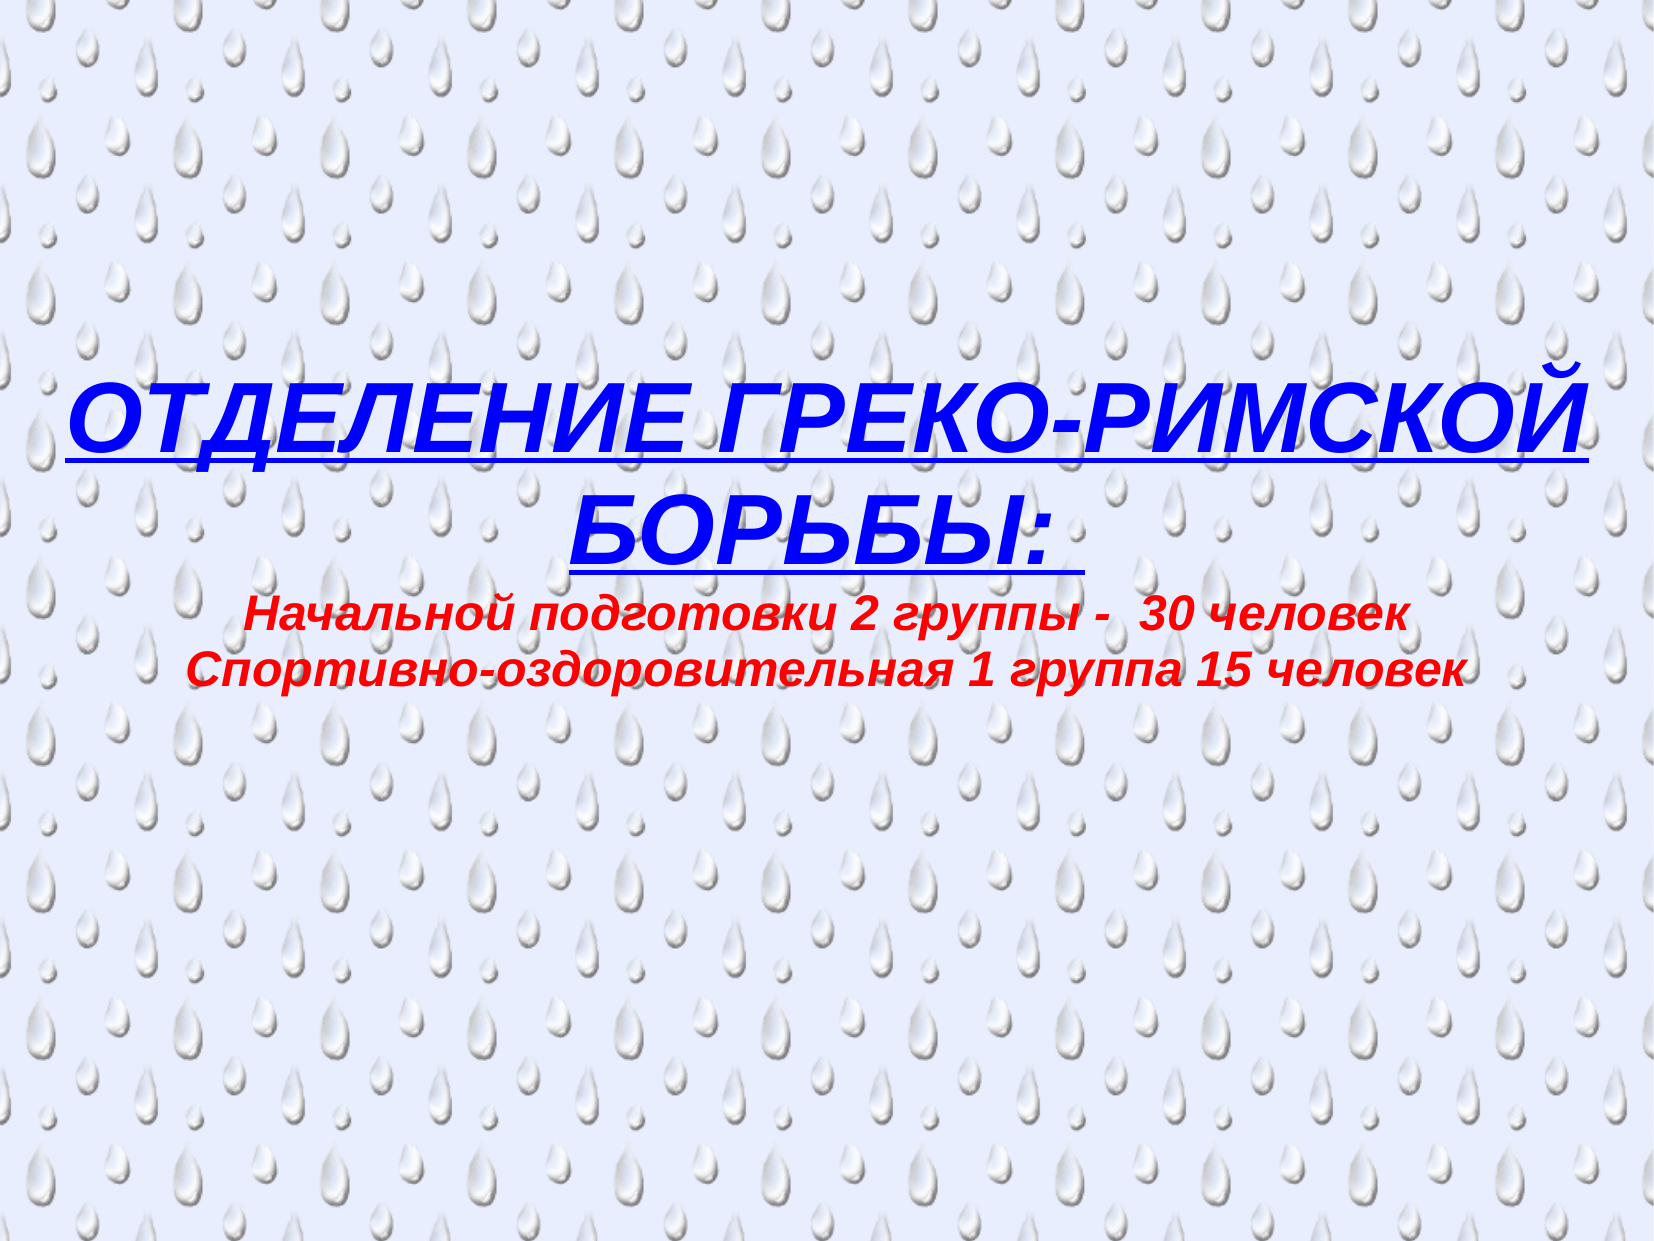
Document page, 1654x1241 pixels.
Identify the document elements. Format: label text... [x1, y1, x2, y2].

subtitle ОТДЕЛЕНИЕ ГРЕКО-РИМСКОЙ БОРЬБЫ: Начальной подготовки 2 группы - 30 человек Спортивно-оздоровительная 1 группа 15 человек [29, 49, 1625, 1010]
picture [0, 0, 1654, 1241]
